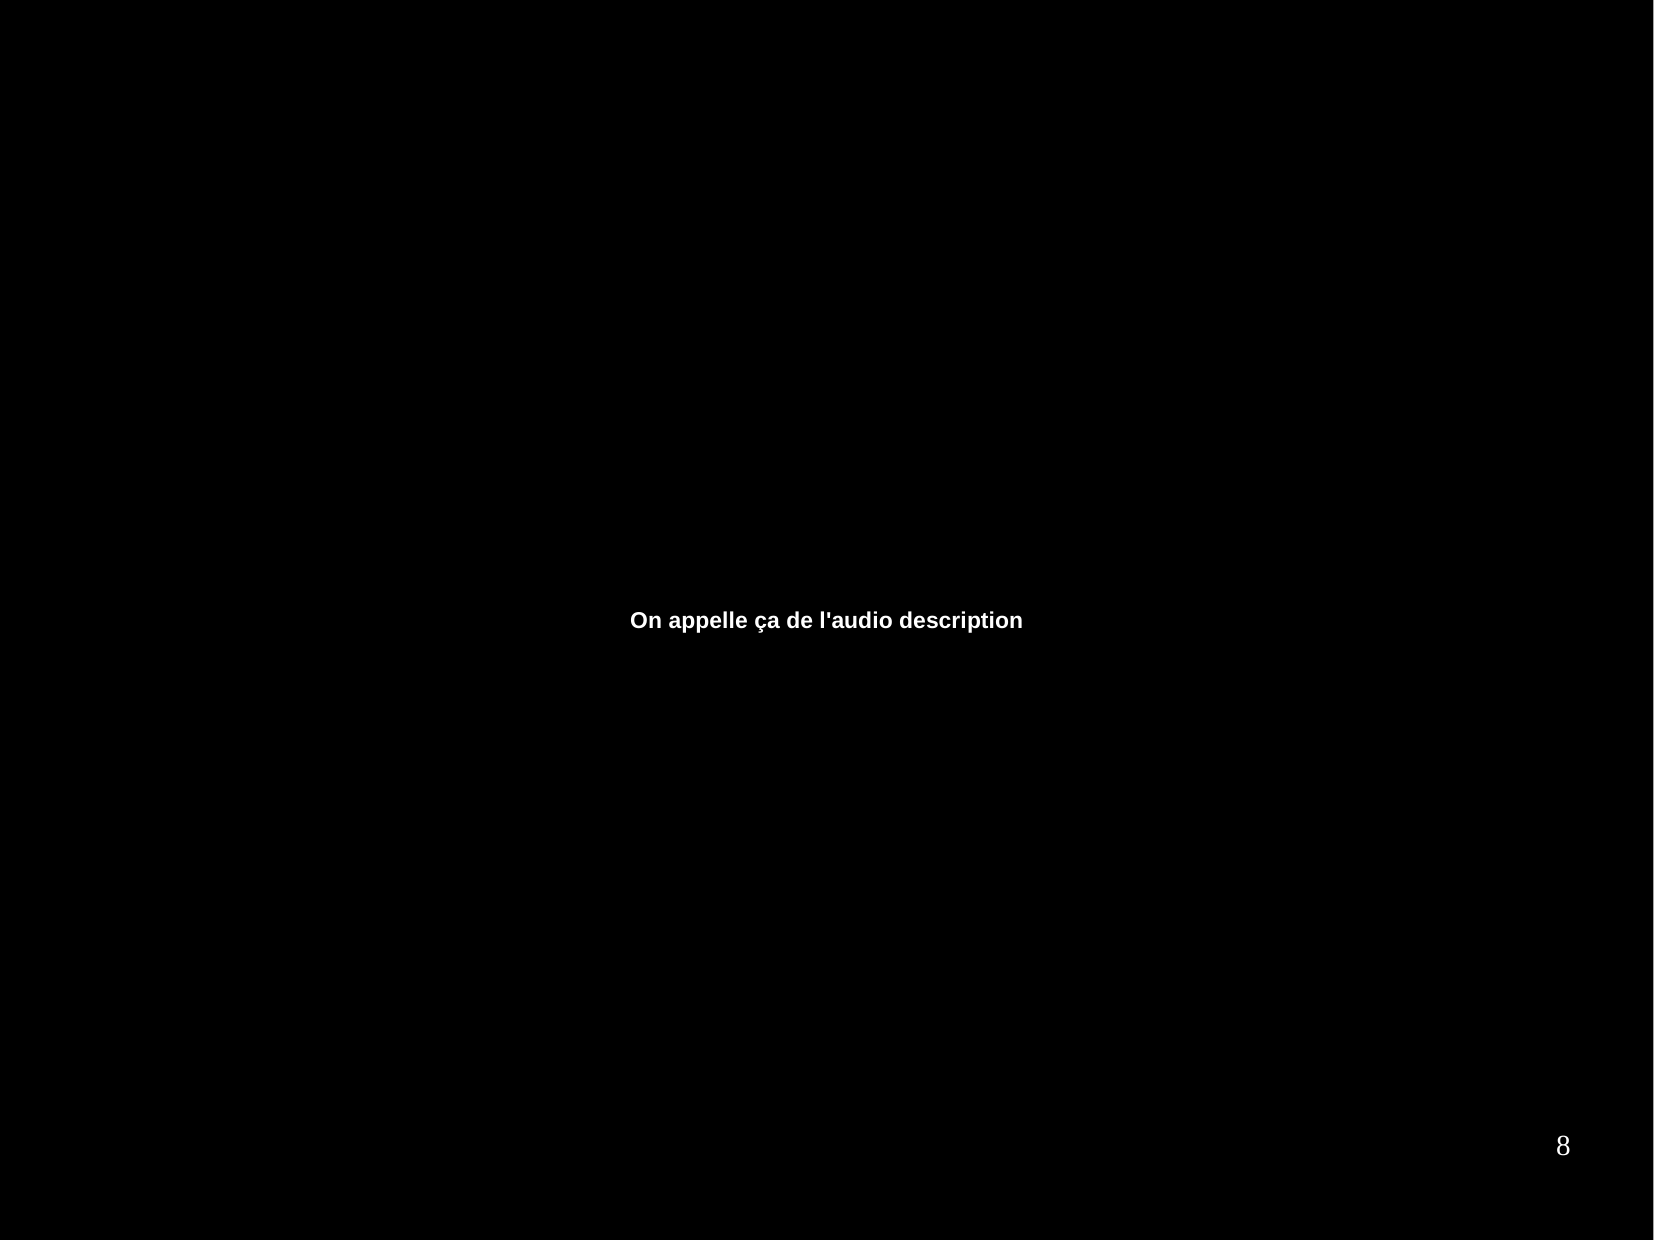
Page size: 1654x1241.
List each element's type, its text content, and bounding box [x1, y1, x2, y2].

text_box On appelle ça de l'audio description [615, 599, 1039, 641]
